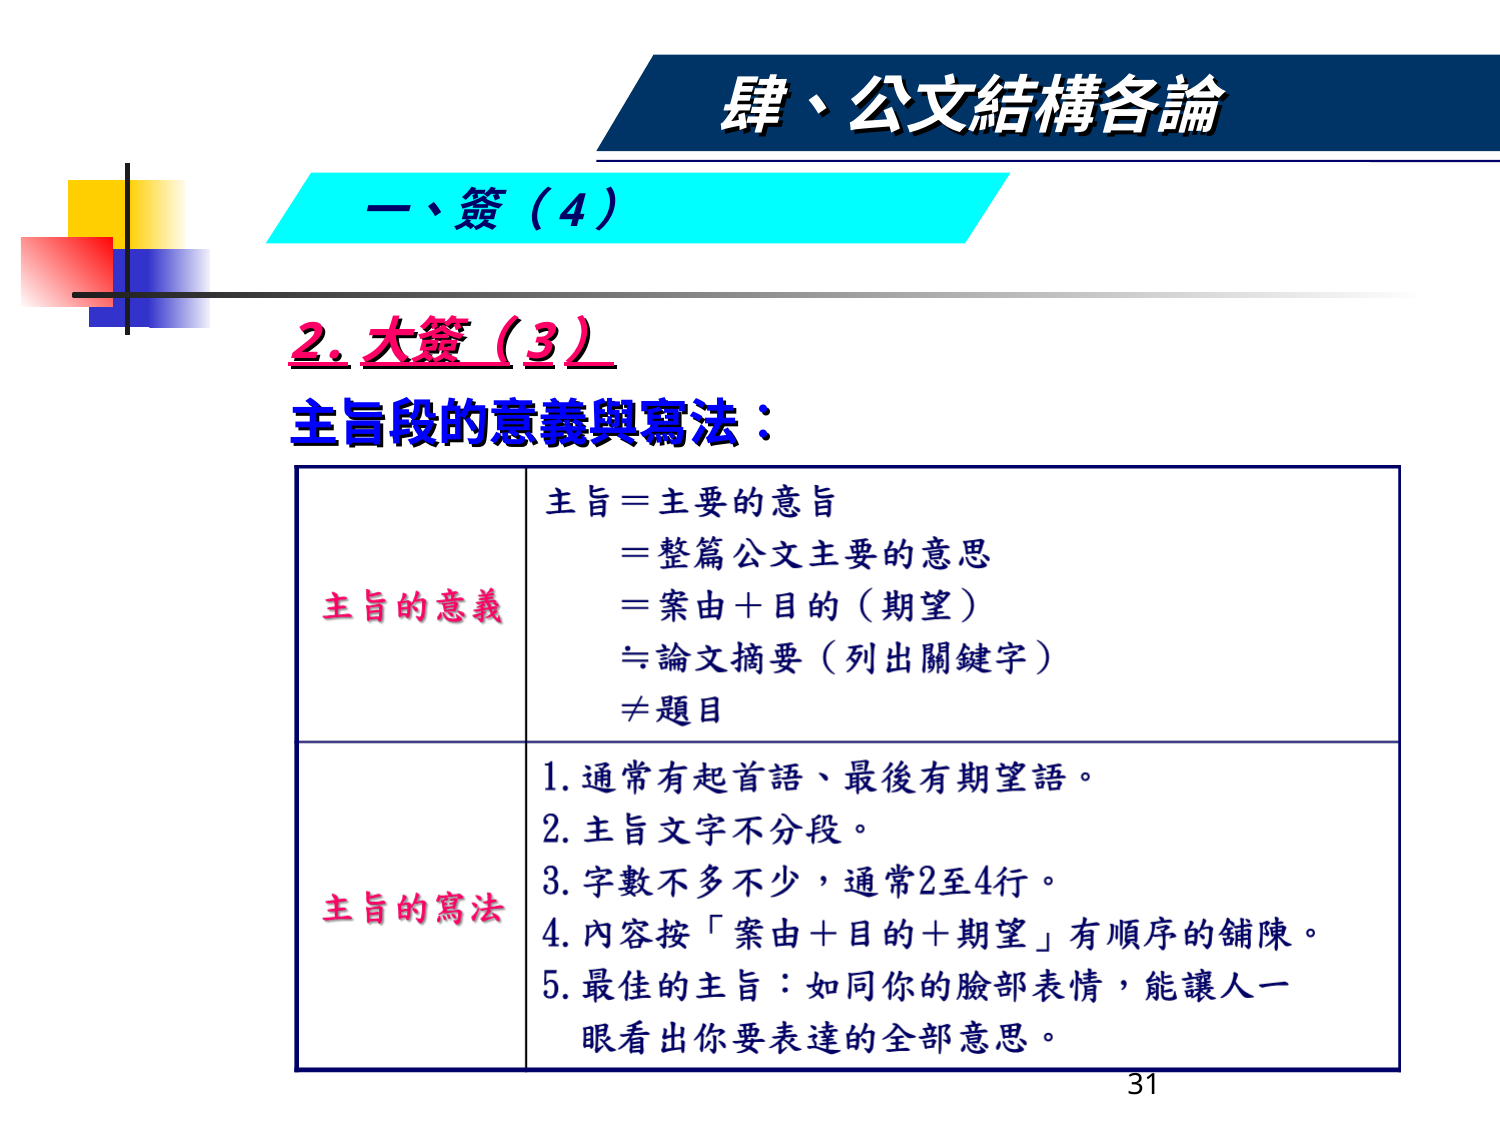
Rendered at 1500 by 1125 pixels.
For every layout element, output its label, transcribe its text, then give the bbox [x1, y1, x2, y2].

picture [293, 465, 1401, 1083]
text_box <編號> [1112, 1037, 1426, 1113]
text_box 2.大簽（3） [273, 301, 742, 374]
text_box 主旨段的意義與寫法︰ [241, 374, 836, 466]
text_box 肆、公文結構各論 [596, 54, 1500, 152]
text_box 一、簽（4） [265, 172, 1011, 244]
